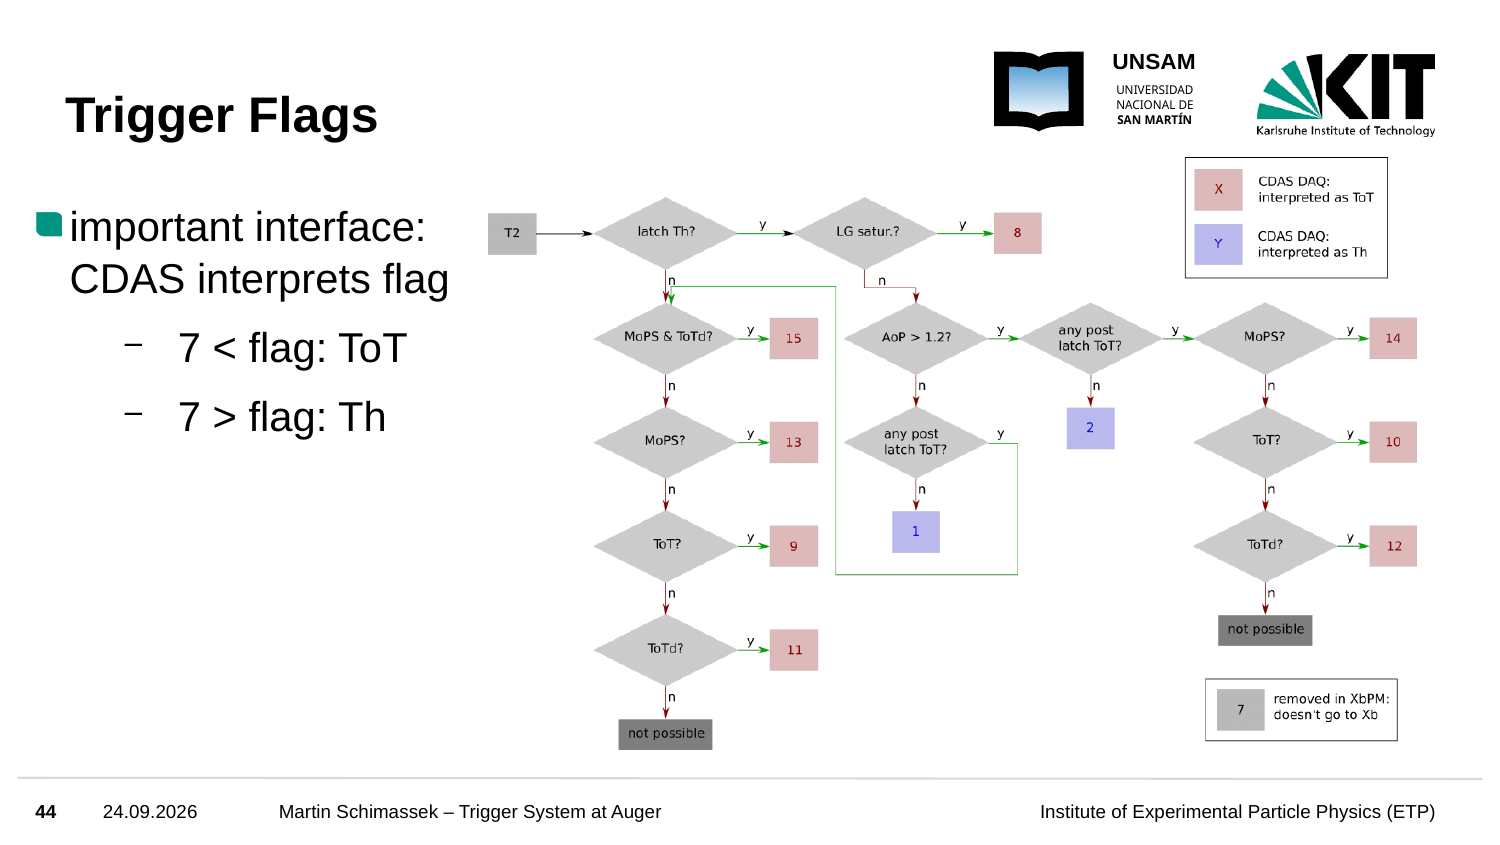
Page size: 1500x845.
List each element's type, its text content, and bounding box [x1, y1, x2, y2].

title Trigger Flags [64, 48, 1192, 144]
slide_number <number> [35, 778, 89, 844]
picture [1257, 54, 1435, 137]
list important interface: CDAS interprets flag 7 < flag: ToT 7 > flag: Th [36, 205, 465, 740]
picture [465, 149, 1428, 757]
slide_number 01.11.2021 [102, 778, 272, 844]
